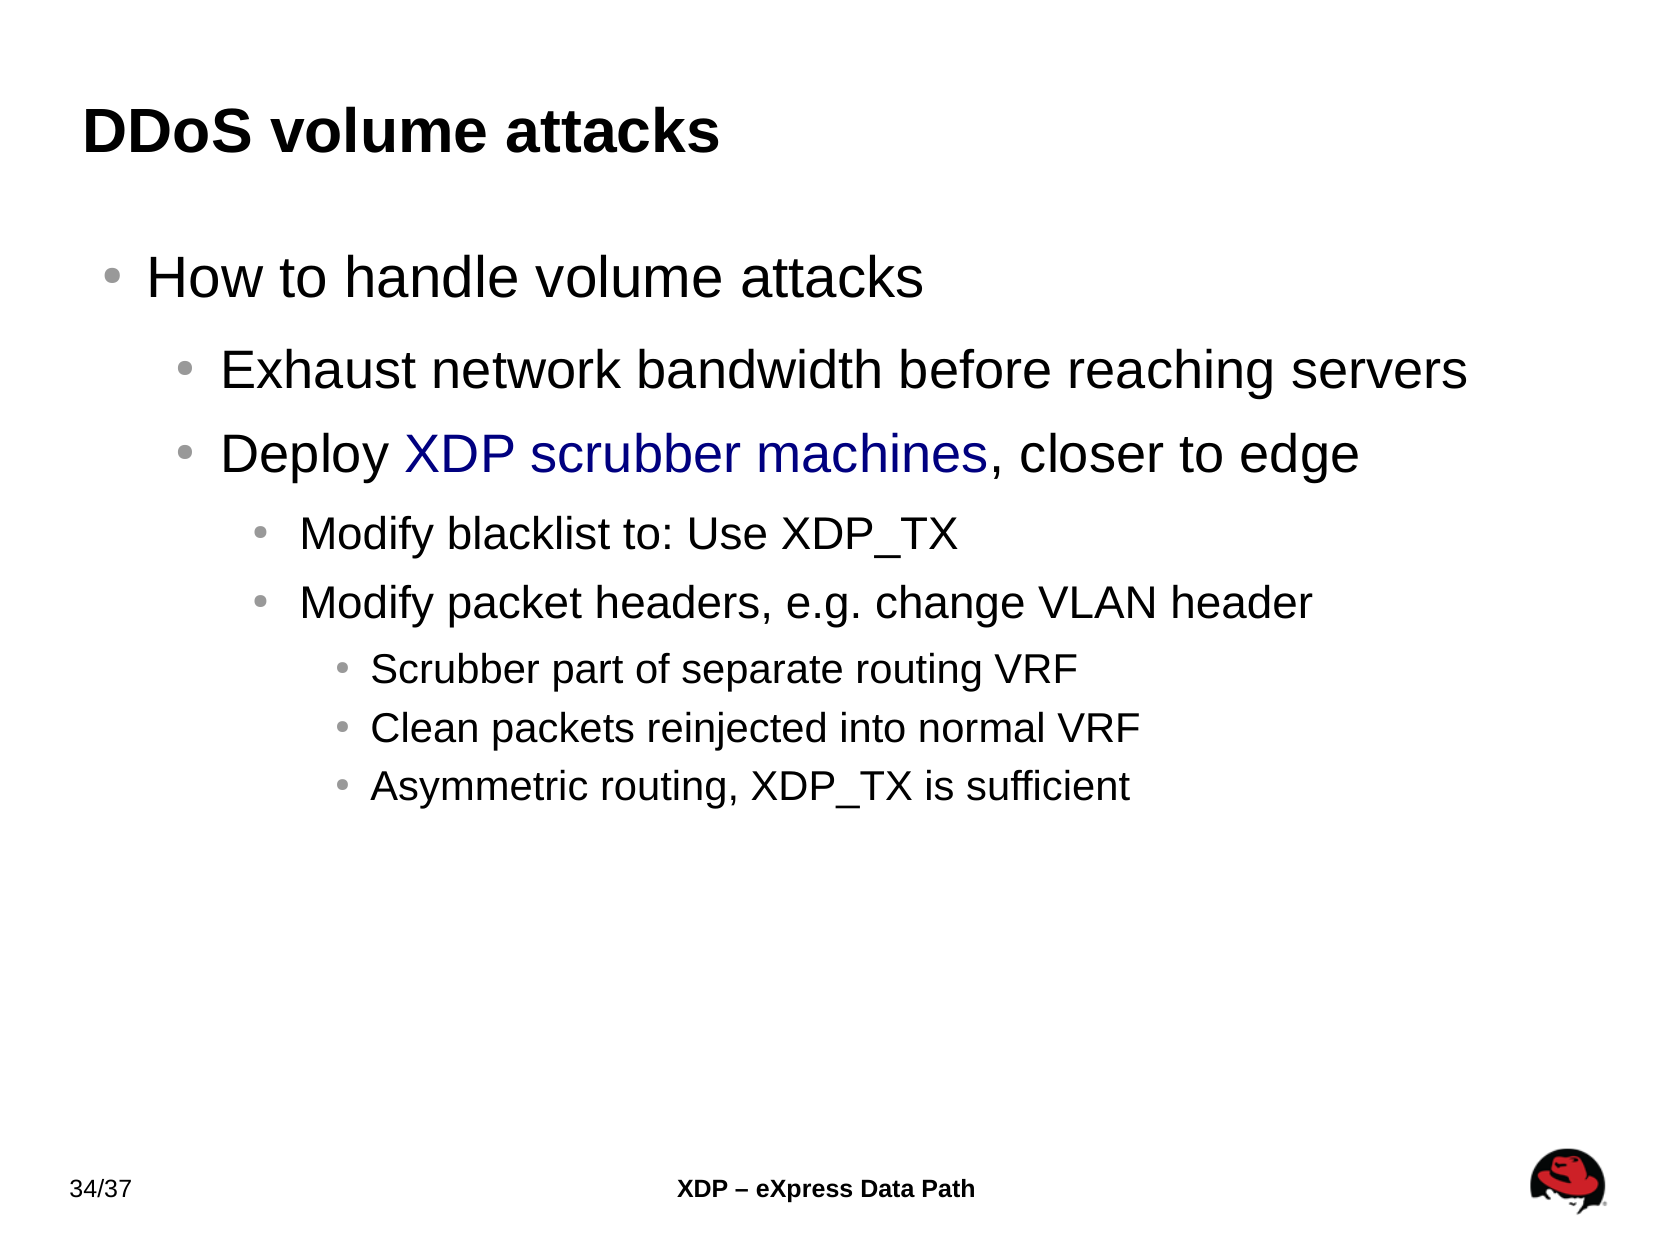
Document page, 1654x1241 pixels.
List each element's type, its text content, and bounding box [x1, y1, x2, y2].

picture [1529, 1146, 1613, 1224]
list How to handle volume attacks Exhaust network bandwidth before reaching servers Deploy XDP scrubber machines, closer to edge Modify blacklist to: Use XDP_TX Modify packet headers, e.g. change VLAN header Scrubber part of separate routing VRF Clean packets reinjected into normal VRF Asymmetric routing, XDP_TX is sufficient [86, 244, 1576, 1073]
title DDoS volume attacks [82, 37, 1571, 226]
